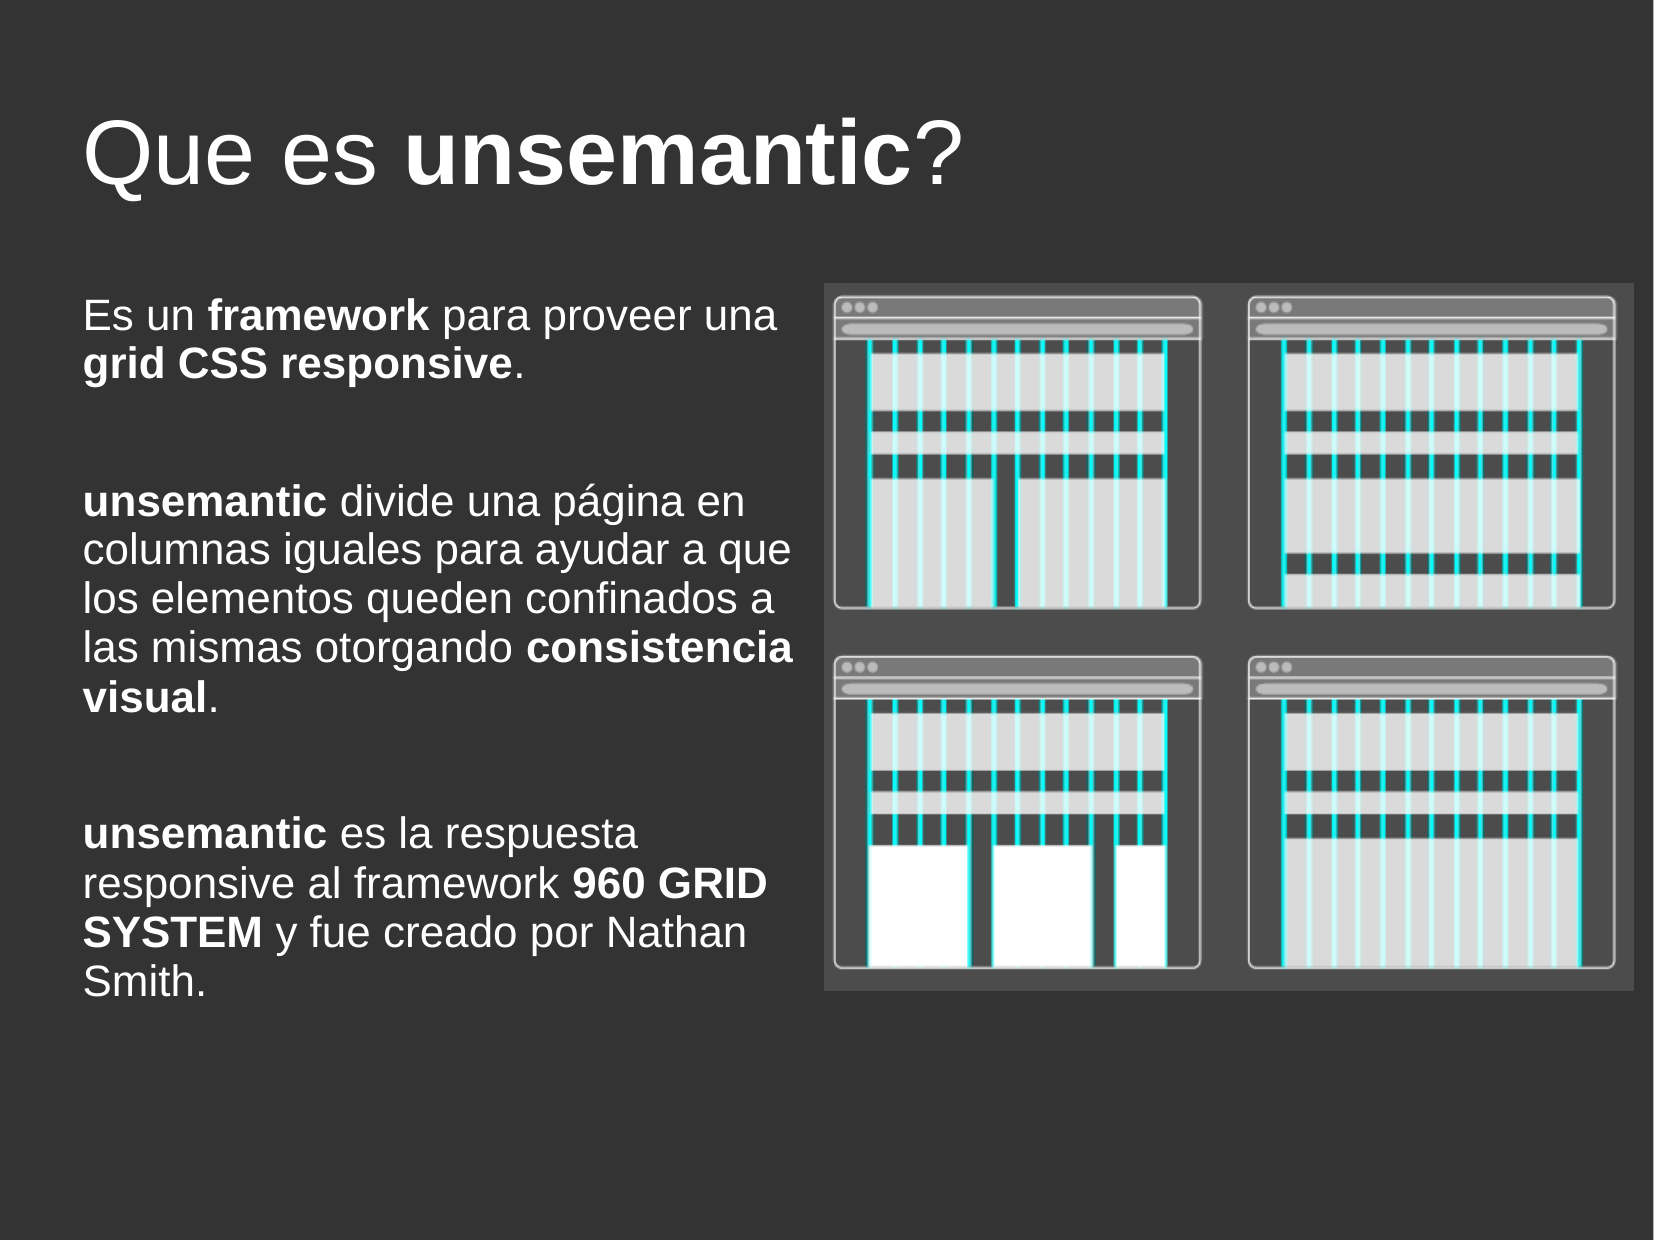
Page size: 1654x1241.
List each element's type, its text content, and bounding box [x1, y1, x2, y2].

title Que es unsemantic? [82, 49, 1571, 257]
picture [824, 283, 1634, 992]
list Es un framework para proveer una grid CSS responsive. unsemantic divide una página en columnas iguales para ayudar a que los elementos queden confinados a las mismas otorgando consistencia visual. unsemantic es la respuesta responsive al framework 960 GRID SYSTEM y fue creado por Nathan Smith. [82, 290, 809, 1010]
